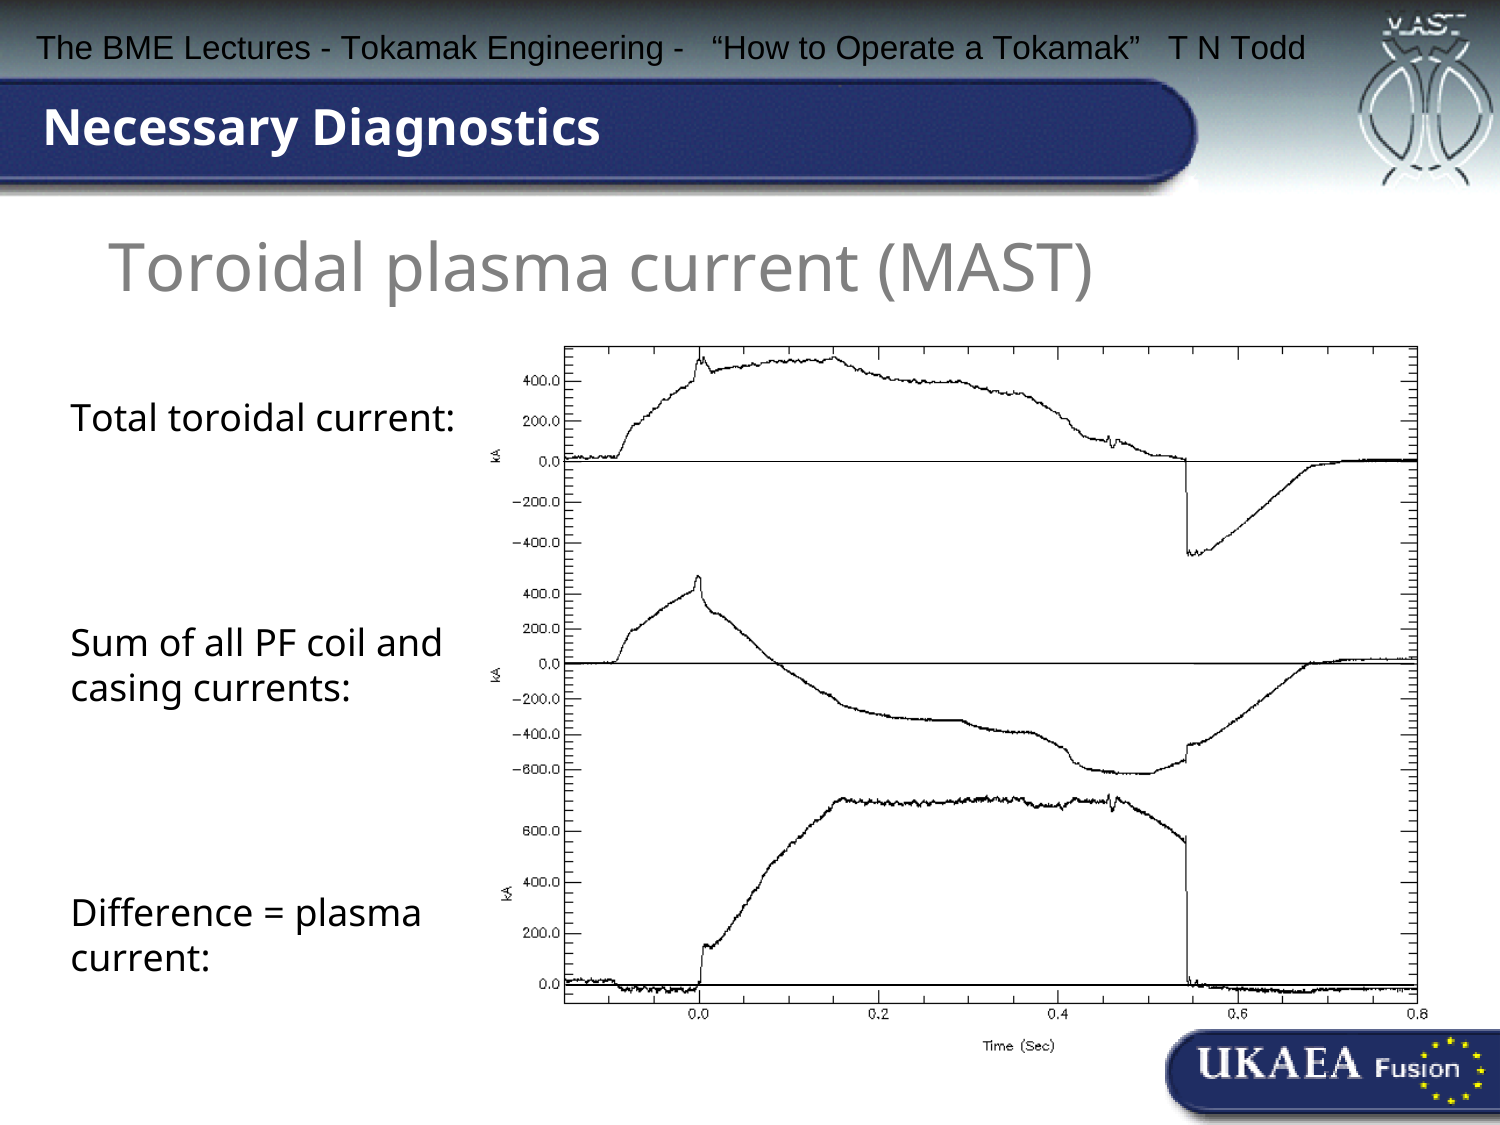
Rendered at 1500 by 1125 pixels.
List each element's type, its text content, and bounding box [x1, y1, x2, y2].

text_box The BME Lectures - Tokamak Engineering - “How to Operate a Tokamak” T N Todd [0, 18, 1323, 60]
text_box Toroidal plasma current (MAST) [94, 216, 1111, 313]
picture [0, 0, 1500, 202]
text_box Total toroidal current: Sum of all PF coil and casing currents: Difference = plasma current: [55, 386, 489, 987]
text_box Necessary Diagnostics [27, 88, 617, 164]
picture [479, 341, 1500, 1125]
